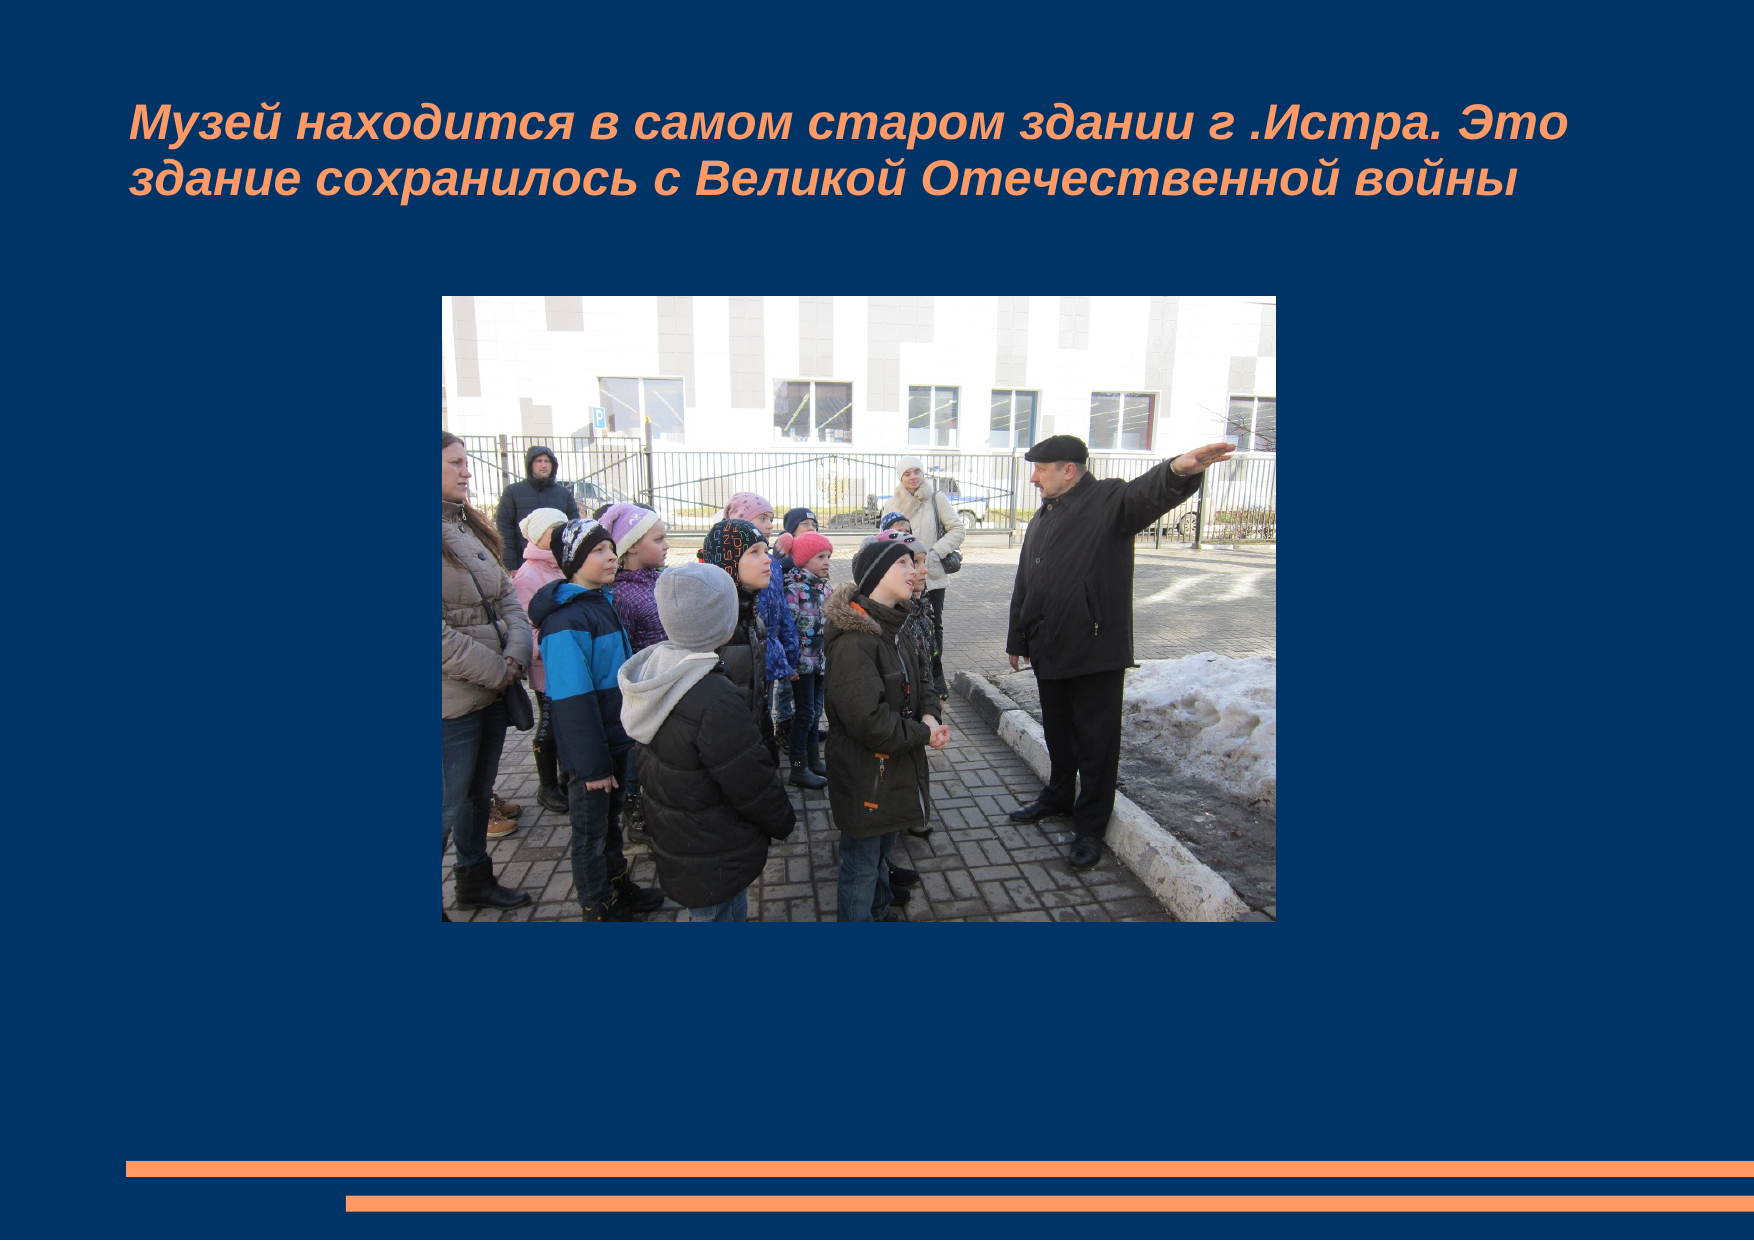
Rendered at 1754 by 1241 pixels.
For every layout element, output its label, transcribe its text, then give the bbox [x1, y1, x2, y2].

picture [442, 296, 1276, 922]
title Музей находится в самом старом здании г .Истра. Это здание сохранилось с Великой Отечественной войны [128, 46, 1627, 254]
